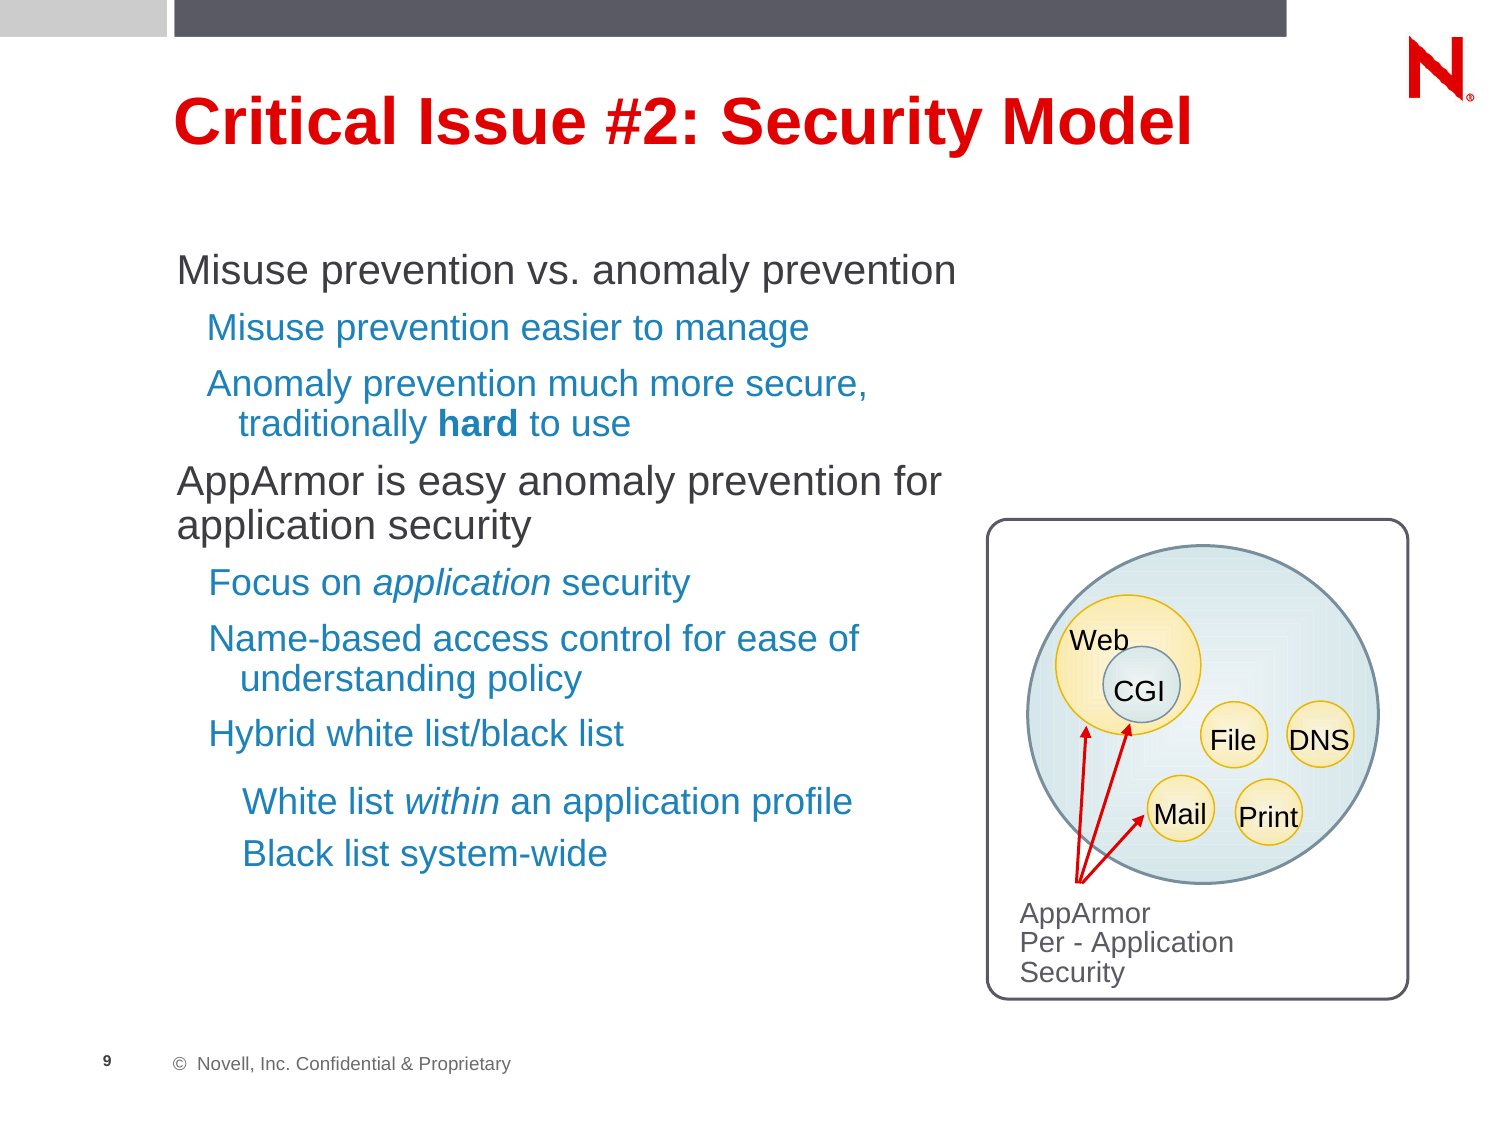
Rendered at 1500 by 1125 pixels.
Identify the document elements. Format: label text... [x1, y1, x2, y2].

text_box CGI [1109, 670, 1170, 706]
text_box [1027, 545, 1379, 884]
text_box File [1204, 719, 1263, 755]
title Critical Issue #2: Security Model [173, 41, 1395, 205]
picture [1404, 32, 1477, 105]
text_box Mail [1148, 793, 1212, 829]
text_box AppArmor Per - Application Security [979, 887, 999, 1000]
text_box Web [1067, 616, 1141, 651]
text_box DNS [1286, 719, 1353, 755]
list Misuse prevention vs. anomaly prevention Misuse prevention easier to manage Anomaly prevention much more secure, traditionally hard to use AppArmor is easy anomaly prevention for application security Focus on application security Name-based access control for ease of understanding policy Hybrid white list/black list White list within an application profile Black list system-wide [169, 241, 989, 1055]
text_box Print [1233, 796, 1304, 832]
text_box AppArmor Per - Application Security [989, 887, 1250, 997]
